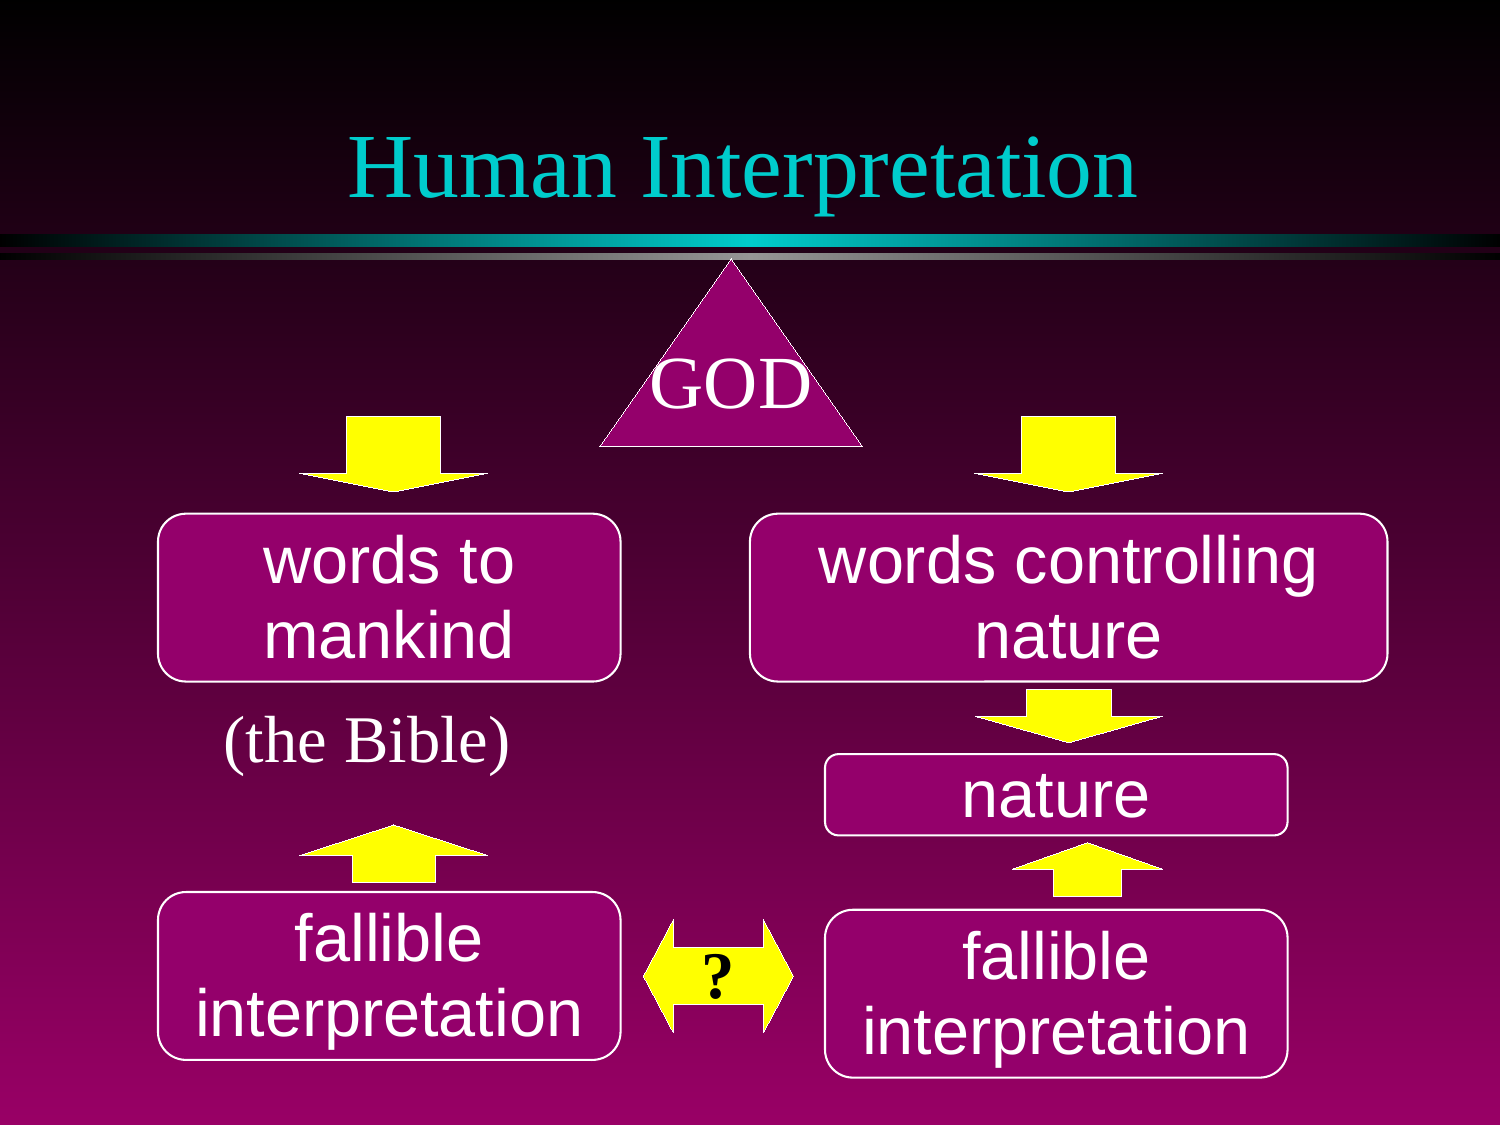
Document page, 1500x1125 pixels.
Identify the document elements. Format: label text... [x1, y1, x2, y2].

text_box [974, 416, 1163, 492]
text_box words controlling nature [749, 513, 1388, 682]
title Human Interpretation [99, 37, 1388, 225]
text_box GOD [599, 258, 863, 447]
text_box [299, 416, 488, 492]
text_box (the Bible) [209, 695, 585, 785]
text_box fallible interpretation [157, 892, 621, 1060]
text_box fallible interpretation [825, 909, 1288, 1078]
text_box [975, 689, 1163, 743]
text_box ? [643, 919, 794, 1033]
text_box [299, 824, 488, 883]
text_box nature [825, 754, 1288, 836]
text_box words to mankind [157, 513, 621, 682]
text_box [1012, 842, 1163, 897]
